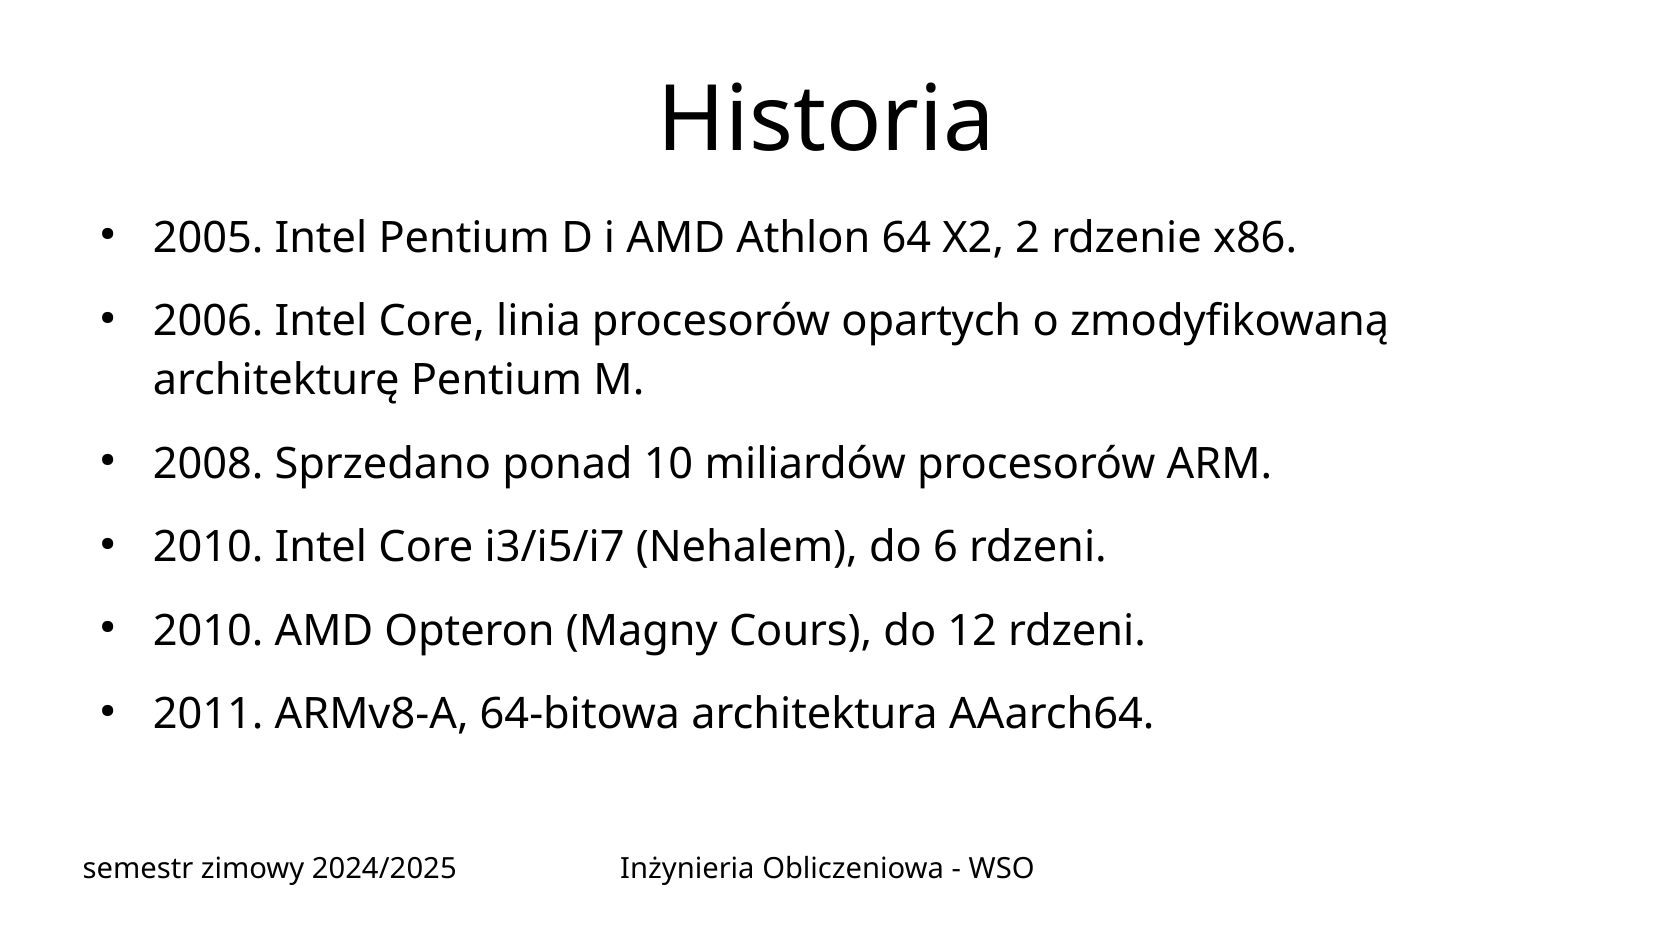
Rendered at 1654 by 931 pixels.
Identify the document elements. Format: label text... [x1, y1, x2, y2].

list 2005. Intel Pentium D i AMD Athlon 64 X2, 2 rdzenie x86. 2006. Intel Core, linia procesorów opartych o zmodyfikowaną architekturę Pentium M. 2008. Sprzedano ponad 10 miliardów procesorów ARM. 2010. Intel Core i3/i5/i7 (Nehalem), do 6 rdzeni. 2010. AMD Opteron (Magny Cours), do 12 rdzeni. 2011. ARMv8-A, 64-bitowa architektura AAarch64. [82, 205, 1571, 746]
title Historia [82, 37, 1571, 193]
